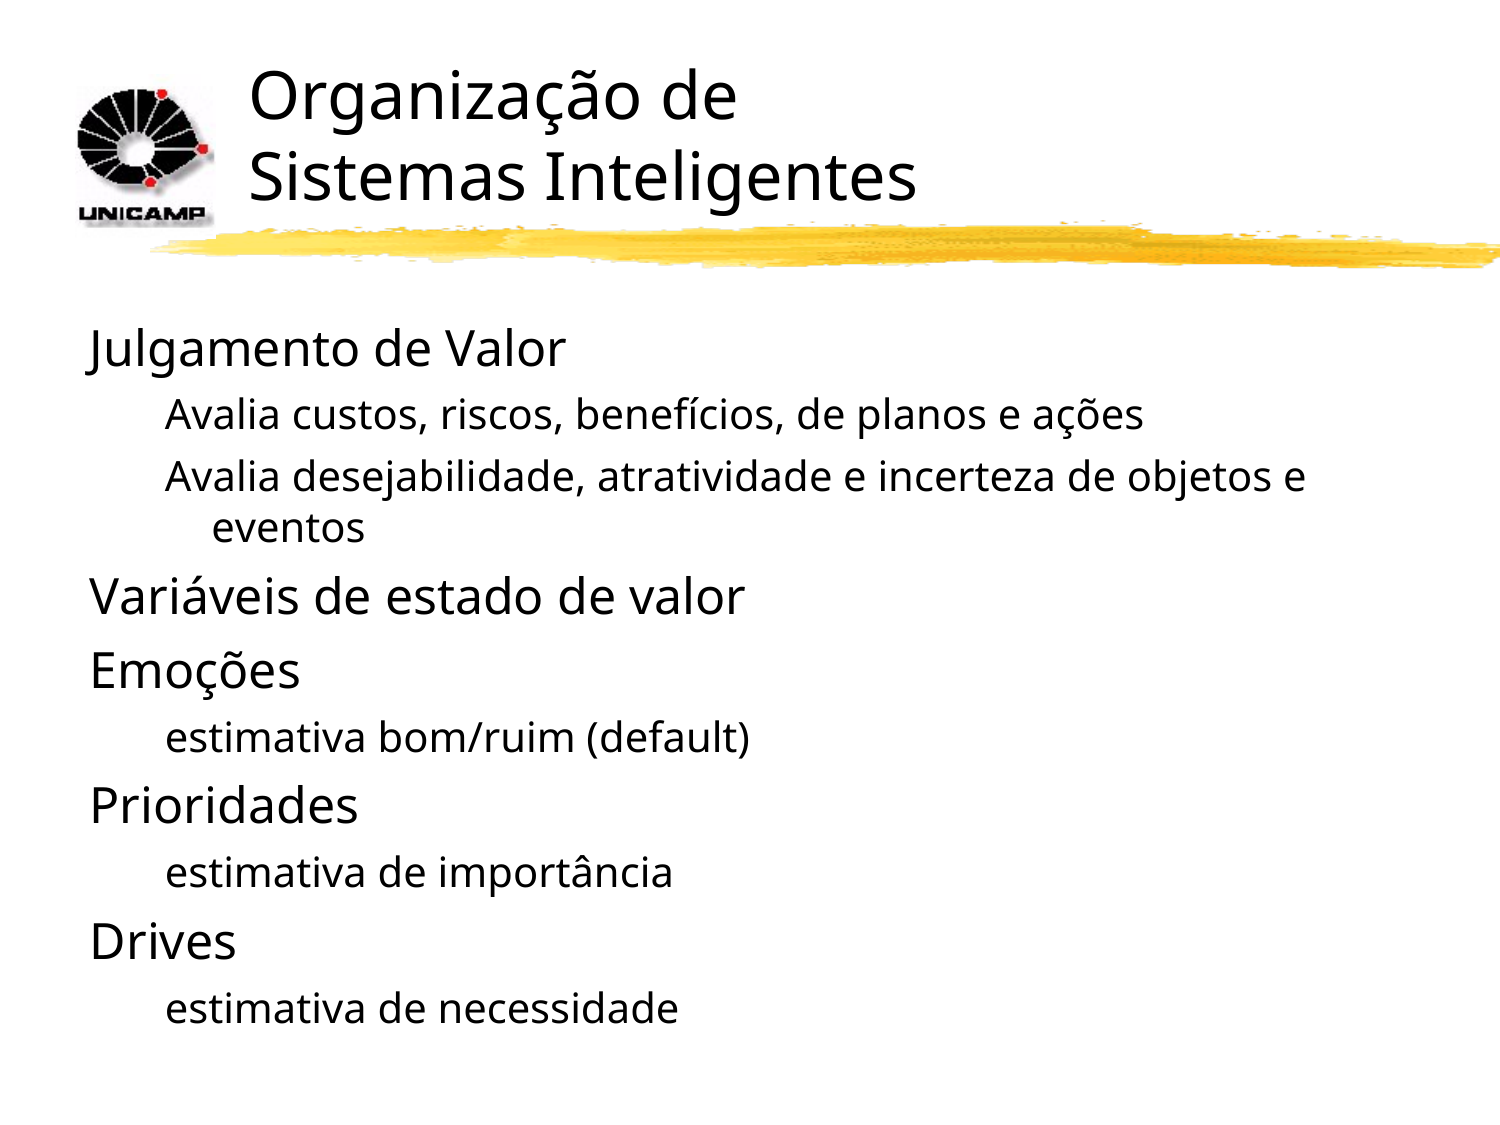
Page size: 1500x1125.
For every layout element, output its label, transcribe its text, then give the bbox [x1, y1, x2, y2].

picture [75, 74, 1500, 279]
list Julgamento de Valor Avalia custos, riscos, benefícios, de planos e ações Avalia desejabilidade, atratividade e incerteza de objetos e eventos Variáveis de estado de valor Emoções estimativa bom/ruim (default) Prioridades estimativa de importância Drives estimativa de necessidade [74, 309, 1417, 994]
title Organização de Sistemas Inteligentes [233, 37, 1434, 225]
